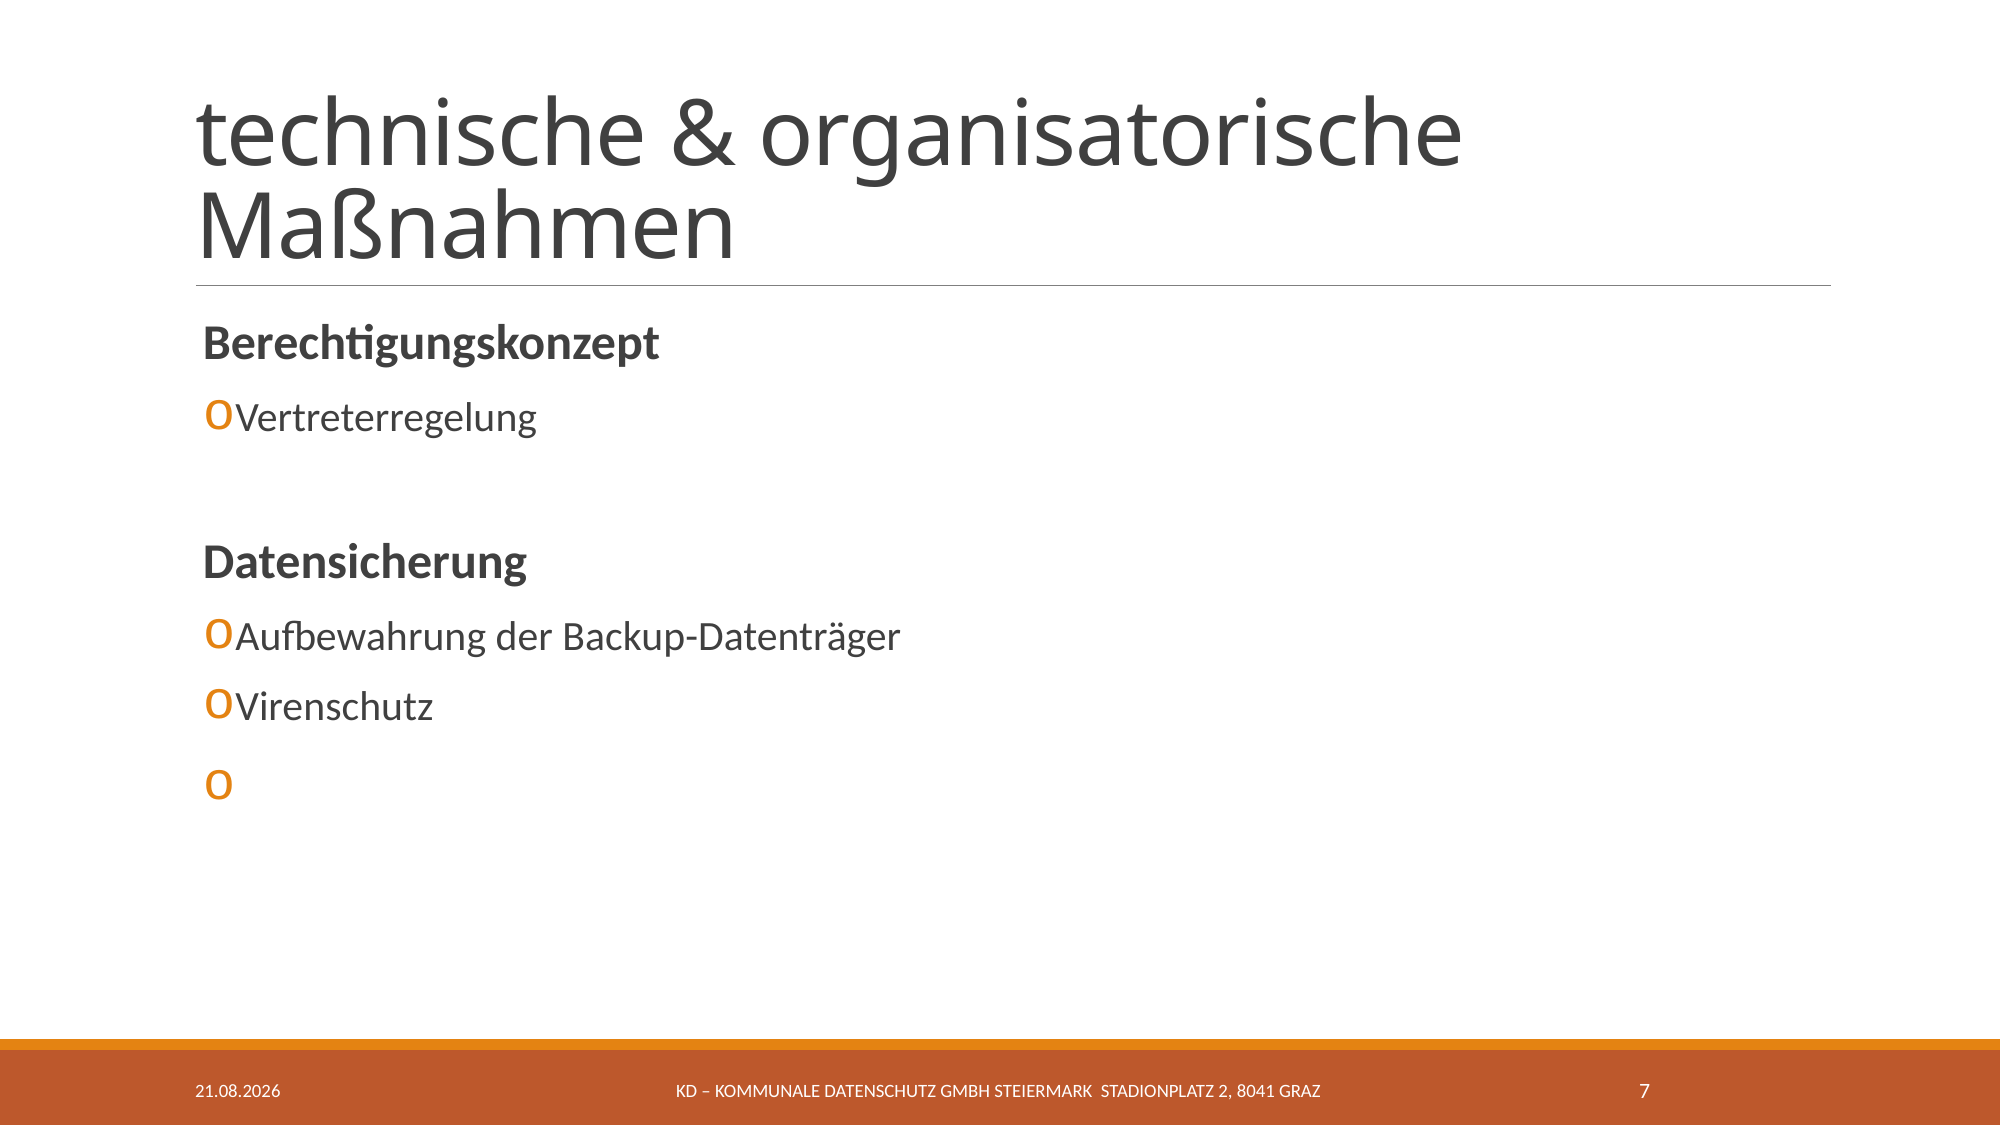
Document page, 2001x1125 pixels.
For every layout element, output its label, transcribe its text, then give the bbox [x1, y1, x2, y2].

title technische & organisatorische Maßnahmen [180, 47, 1831, 286]
list Berechtigungskonzept Vertreterregelung Datensicherung Aufbewahrung der Backup-Datenträger Virenschutz [202, 308, 1853, 969]
text_box 15.06.2018 [180, 1059, 586, 1120]
text_box KD – Kommunale Datenschutz GmbH Steiermark Stadionplatz 2, 8041 Graz [604, 1059, 1396, 1120]
text_box [1624, 1059, 1840, 1120]
